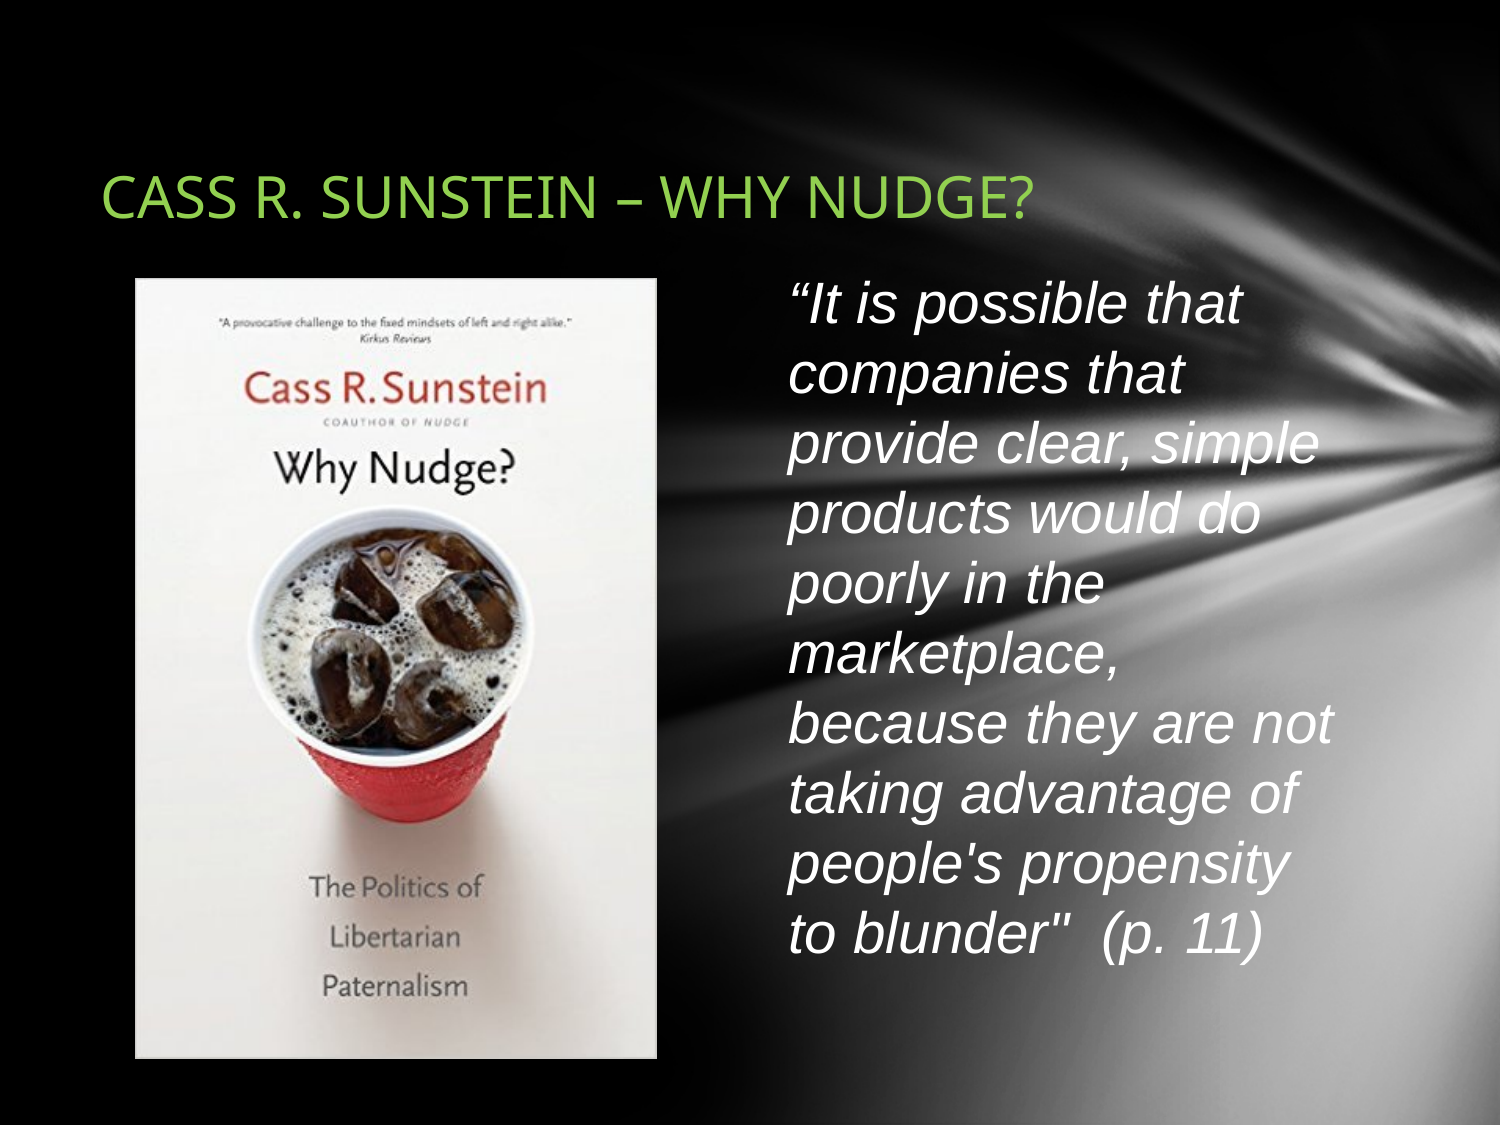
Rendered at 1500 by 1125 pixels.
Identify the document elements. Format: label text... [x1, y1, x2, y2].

picture [135, 278, 657, 1059]
text_box “It is possible that companies that provide clear, simple products would do poorly in the marketplace, because they are not taking advantage of people's propensity to blunder" (p. 11) [773, 257, 1353, 980]
title CASS R. SUNSTEIN – WHY NUDGE? [100, 90, 1422, 256]
